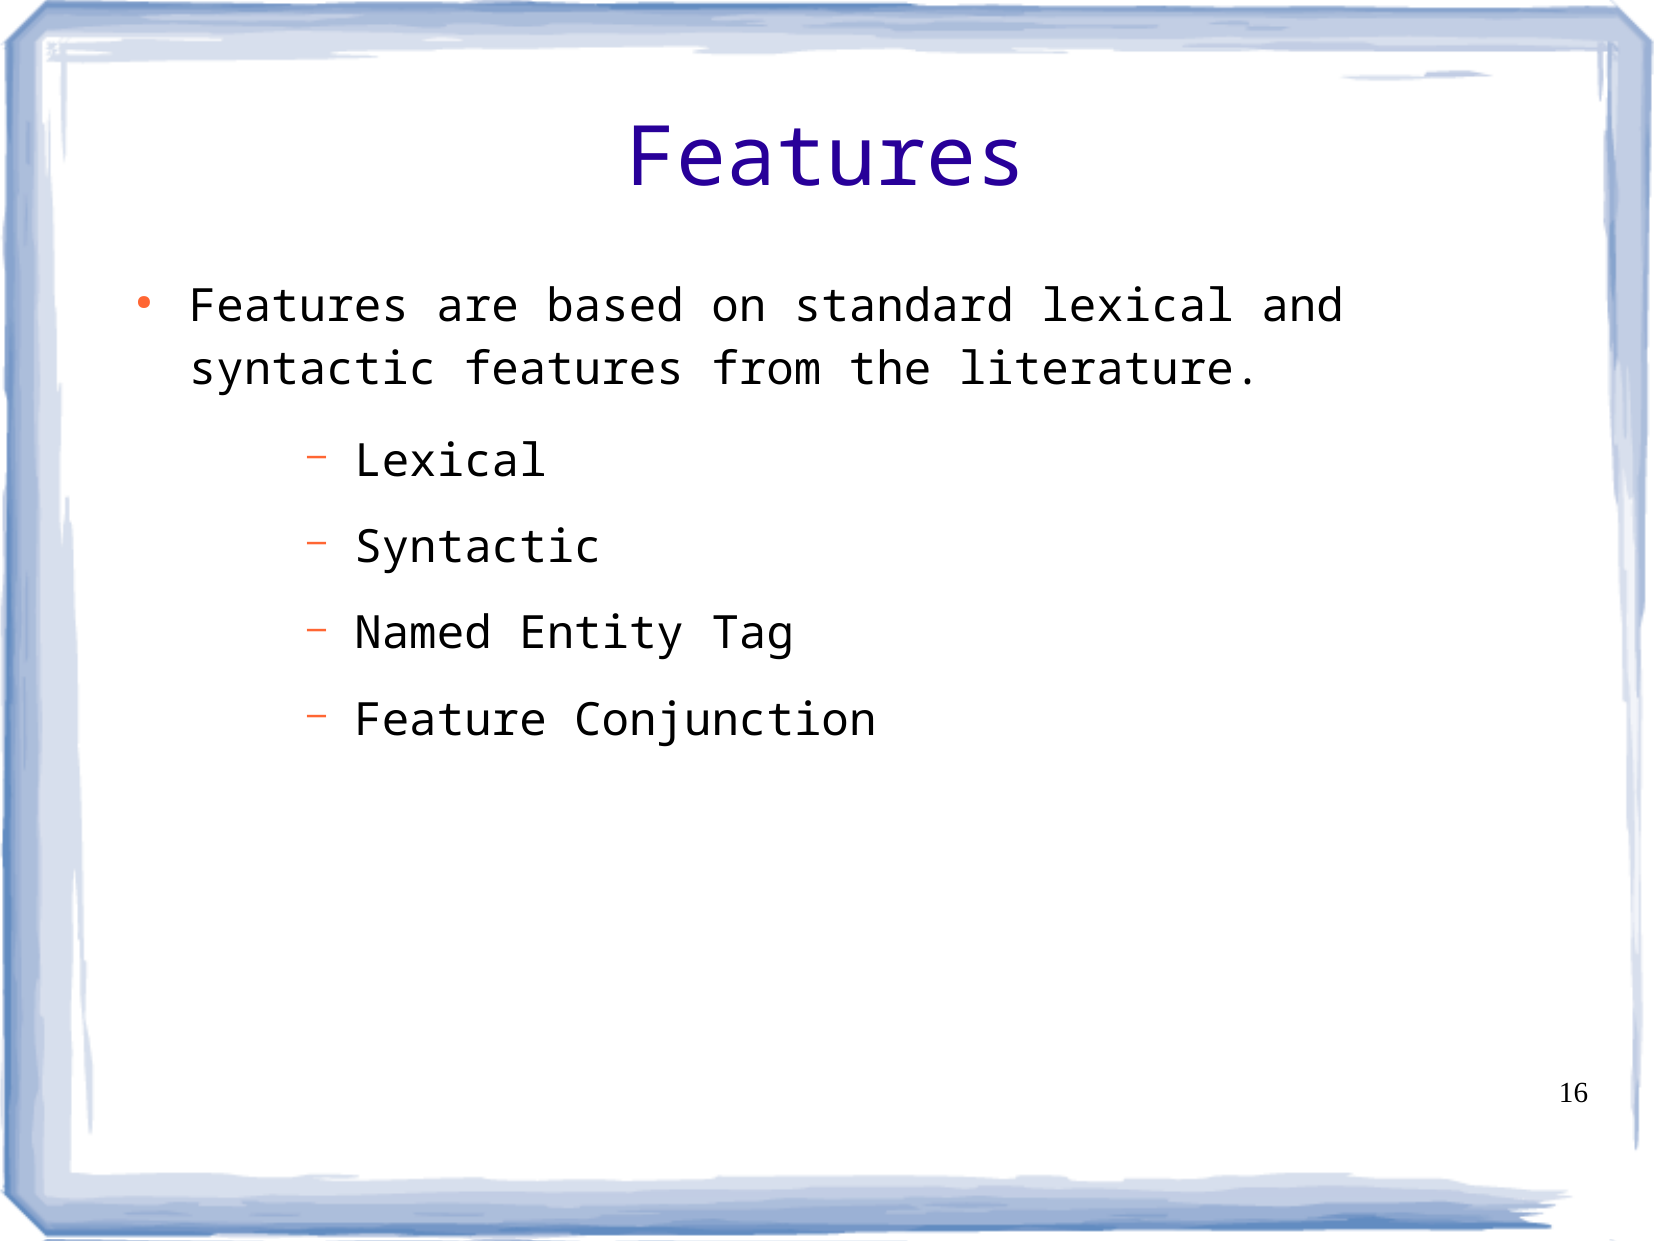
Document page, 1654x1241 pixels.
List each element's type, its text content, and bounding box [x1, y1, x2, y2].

title Features [82, 49, 1571, 257]
picture [0, 0, 1654, 1241]
list Features are based on standard lexical and syntactic features from the literature. Lexical Syntactic Named Entity Tag Feature Conjunction [118, 272, 1571, 993]
